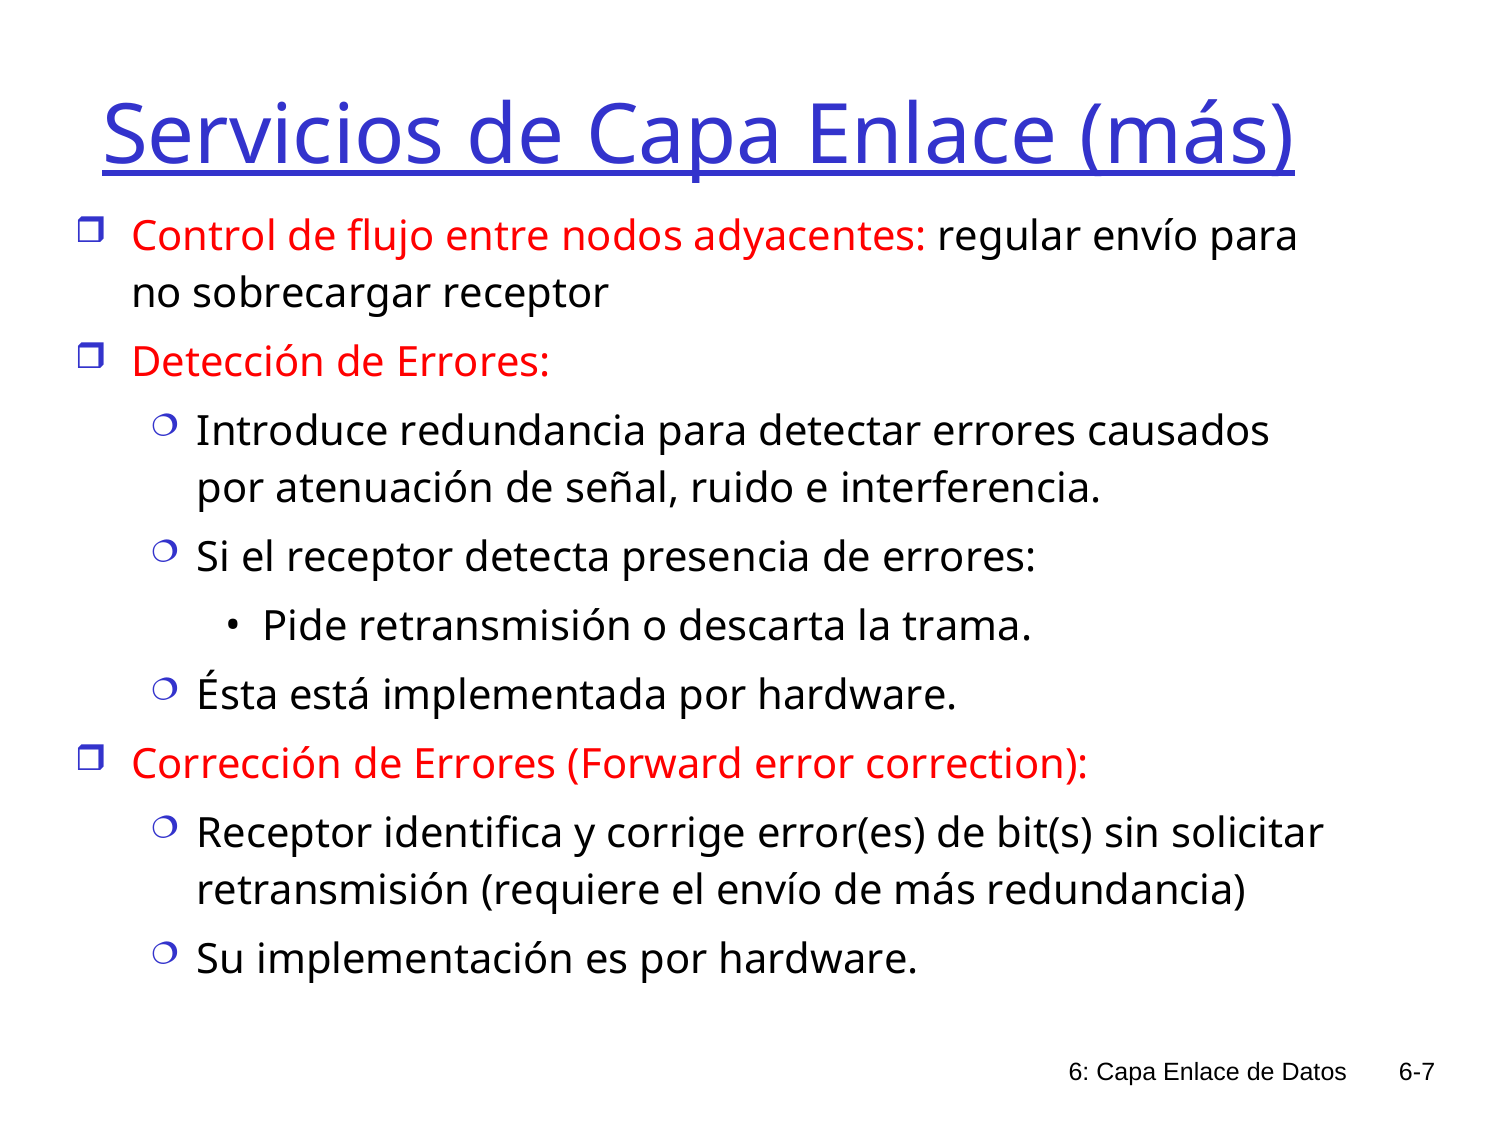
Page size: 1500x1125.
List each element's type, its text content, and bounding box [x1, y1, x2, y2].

title Servicios de Capa Enlace (más) [87, 15, 1363, 247]
list Control de flujo entre nodos adyacentes: regular envío para no sobrecargar receptor Detección de Errores: Introduce redundancia para detectar errores causados por atenuación de señal, ruido e interferencia. Si el receptor detecta presencia de errores: Pide retransmisión o descarta la trama. Ésta está implementada por hardware. Corrección de Errores (Forward error correction): Receptor identifica y corrige error(es) de bit(s) sin solicitar retransmisión (requiere el envío de más redundancia) Su implementación es por hardware. [75, 205, 1351, 969]
